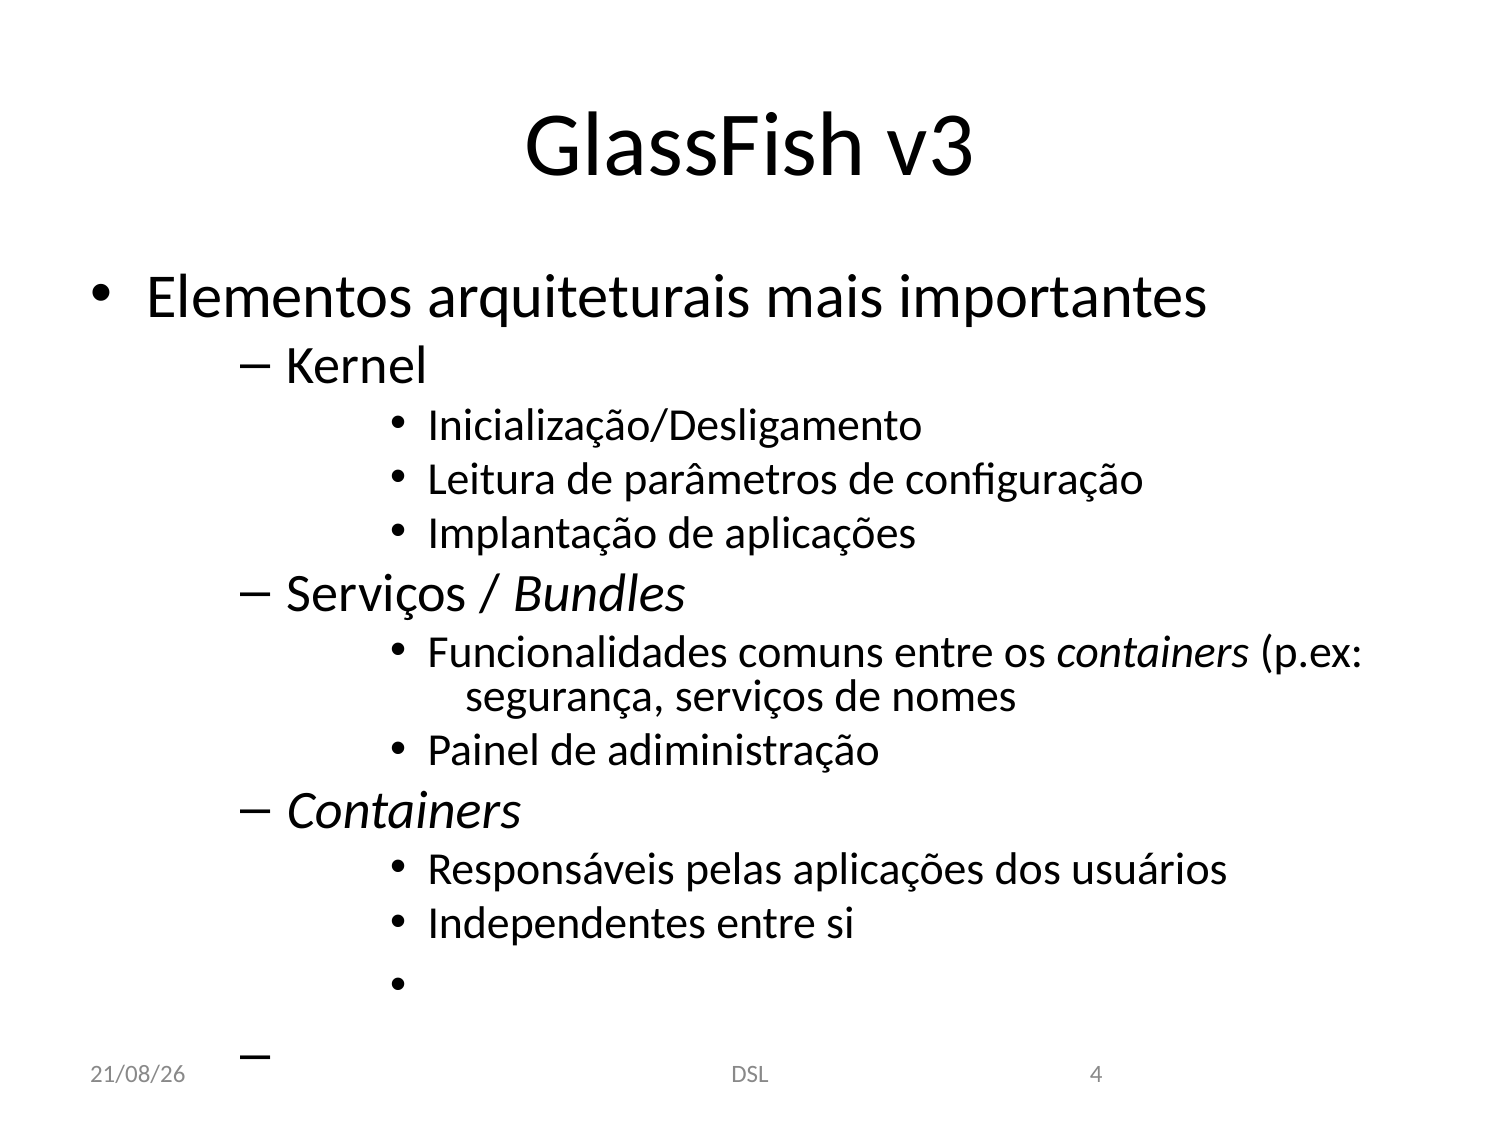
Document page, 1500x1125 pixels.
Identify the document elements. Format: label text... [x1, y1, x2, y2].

text_box [1074, 1042, 1426, 1103]
title GlassFish v3 [75, 45, 1426, 233]
text_box [75, 1042, 426, 1103]
list Elementos arquiteturais mais importantes Kernel Inicialização/Desligamento Leitura de parâmetros de configuração Implantação de aplicações Serviços / Bundles Funcionalidades comuns entre os containers (p.ex: segurança, serviços de nomes Painel de adiministração Containers Responsáveis pelas aplicações dos usuários Independentes entre si [75, 262, 1426, 1005]
text_box DSL [512, 1042, 988, 1103]
